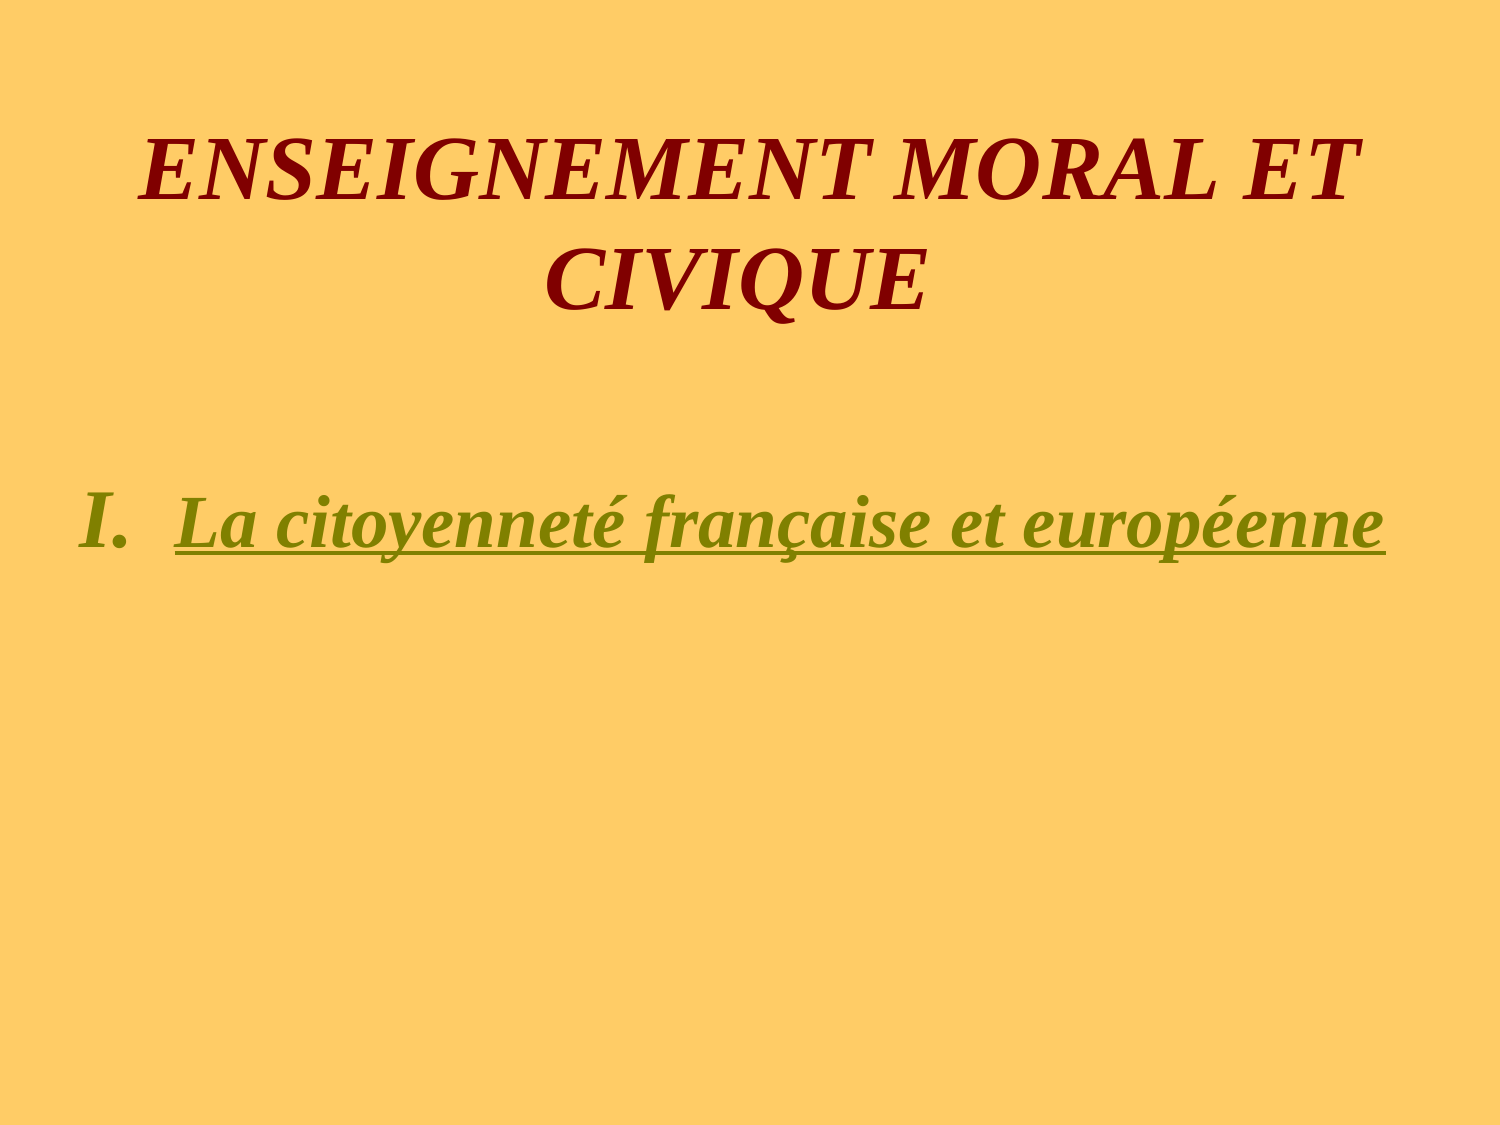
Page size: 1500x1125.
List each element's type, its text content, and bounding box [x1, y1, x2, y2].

text_box I. La citoyenneté française et européenne [64, 456, 1471, 573]
title ENSEIGNEMENT MORAL ET CIVIQUE [112, 99, 1388, 270]
